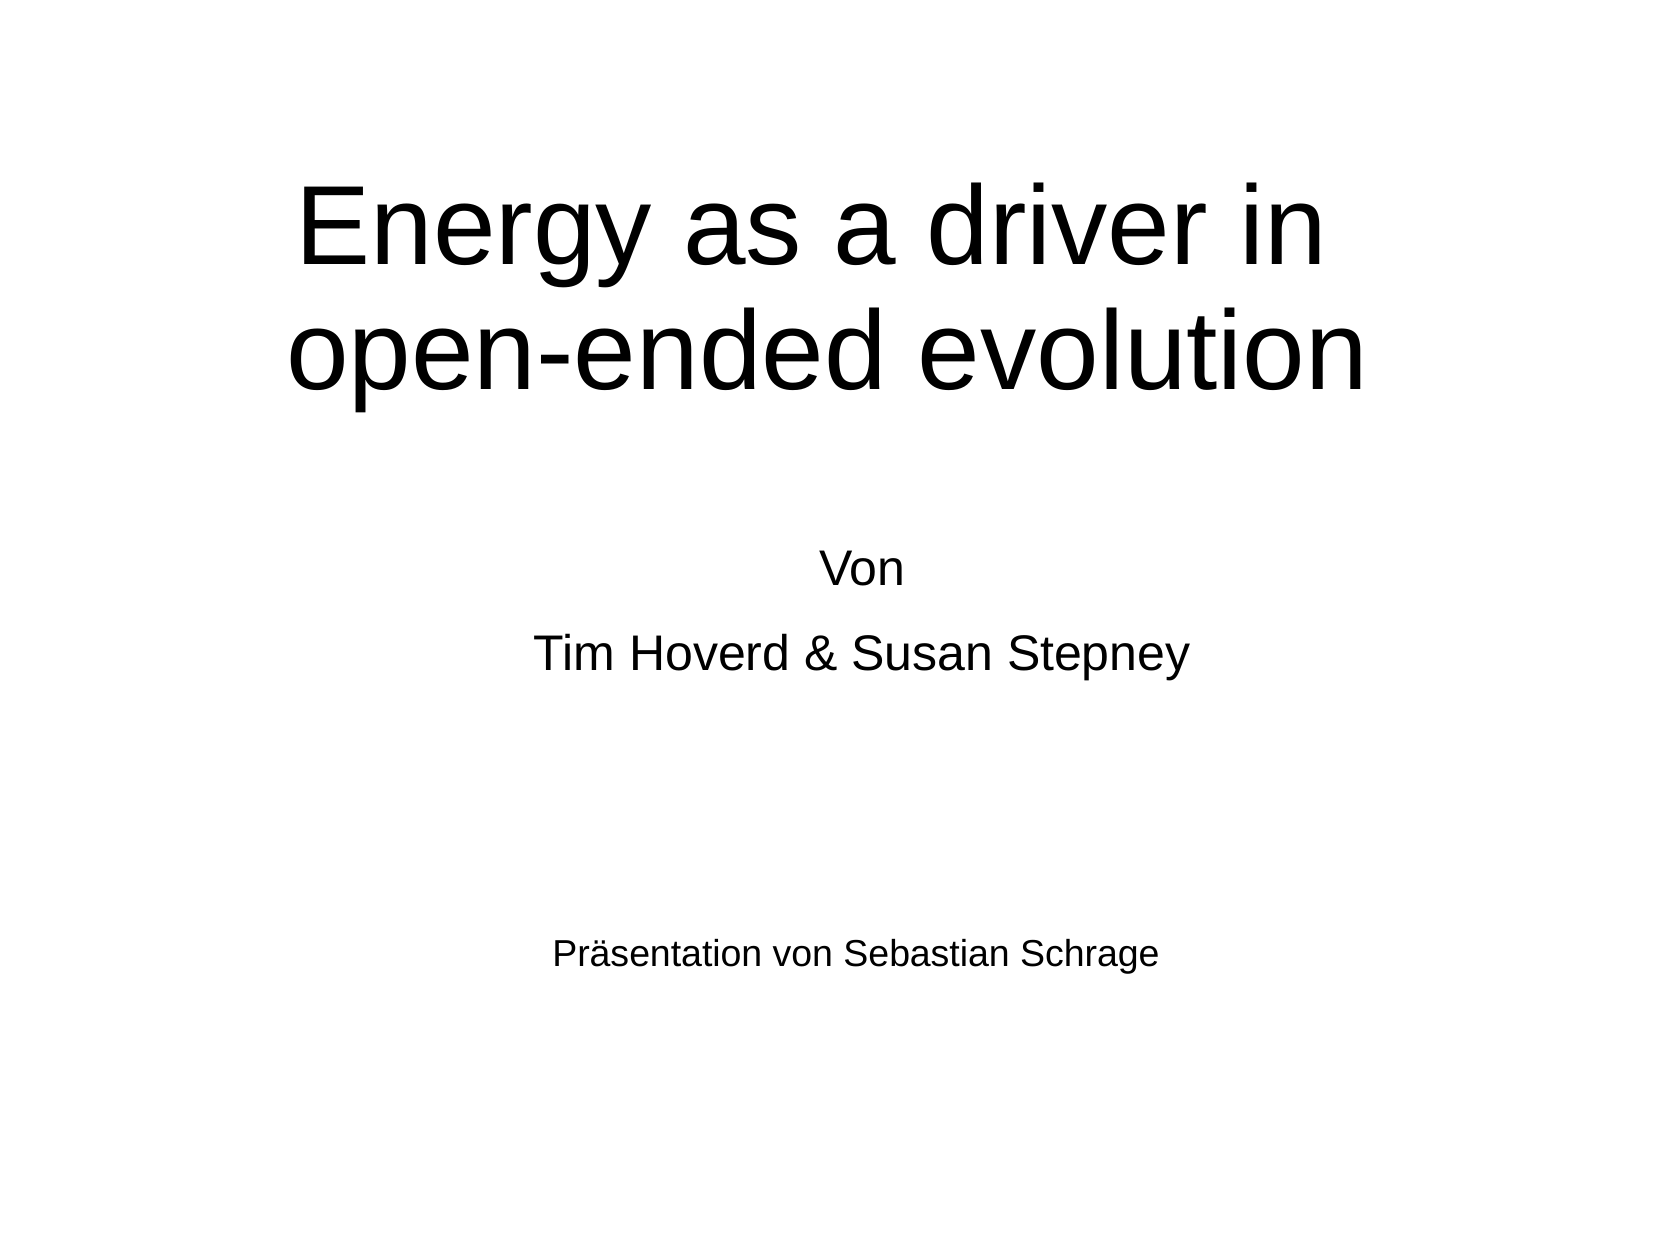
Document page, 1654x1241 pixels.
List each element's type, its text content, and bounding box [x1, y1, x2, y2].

list [82, 290, 1571, 1109]
list Von Tim Hoverd & Susan Stepney Präsentation von Sebastian Schrage [103, 539, 1551, 1034]
title Energy as a driver in open-ended evolution [82, 162, 1571, 290]
